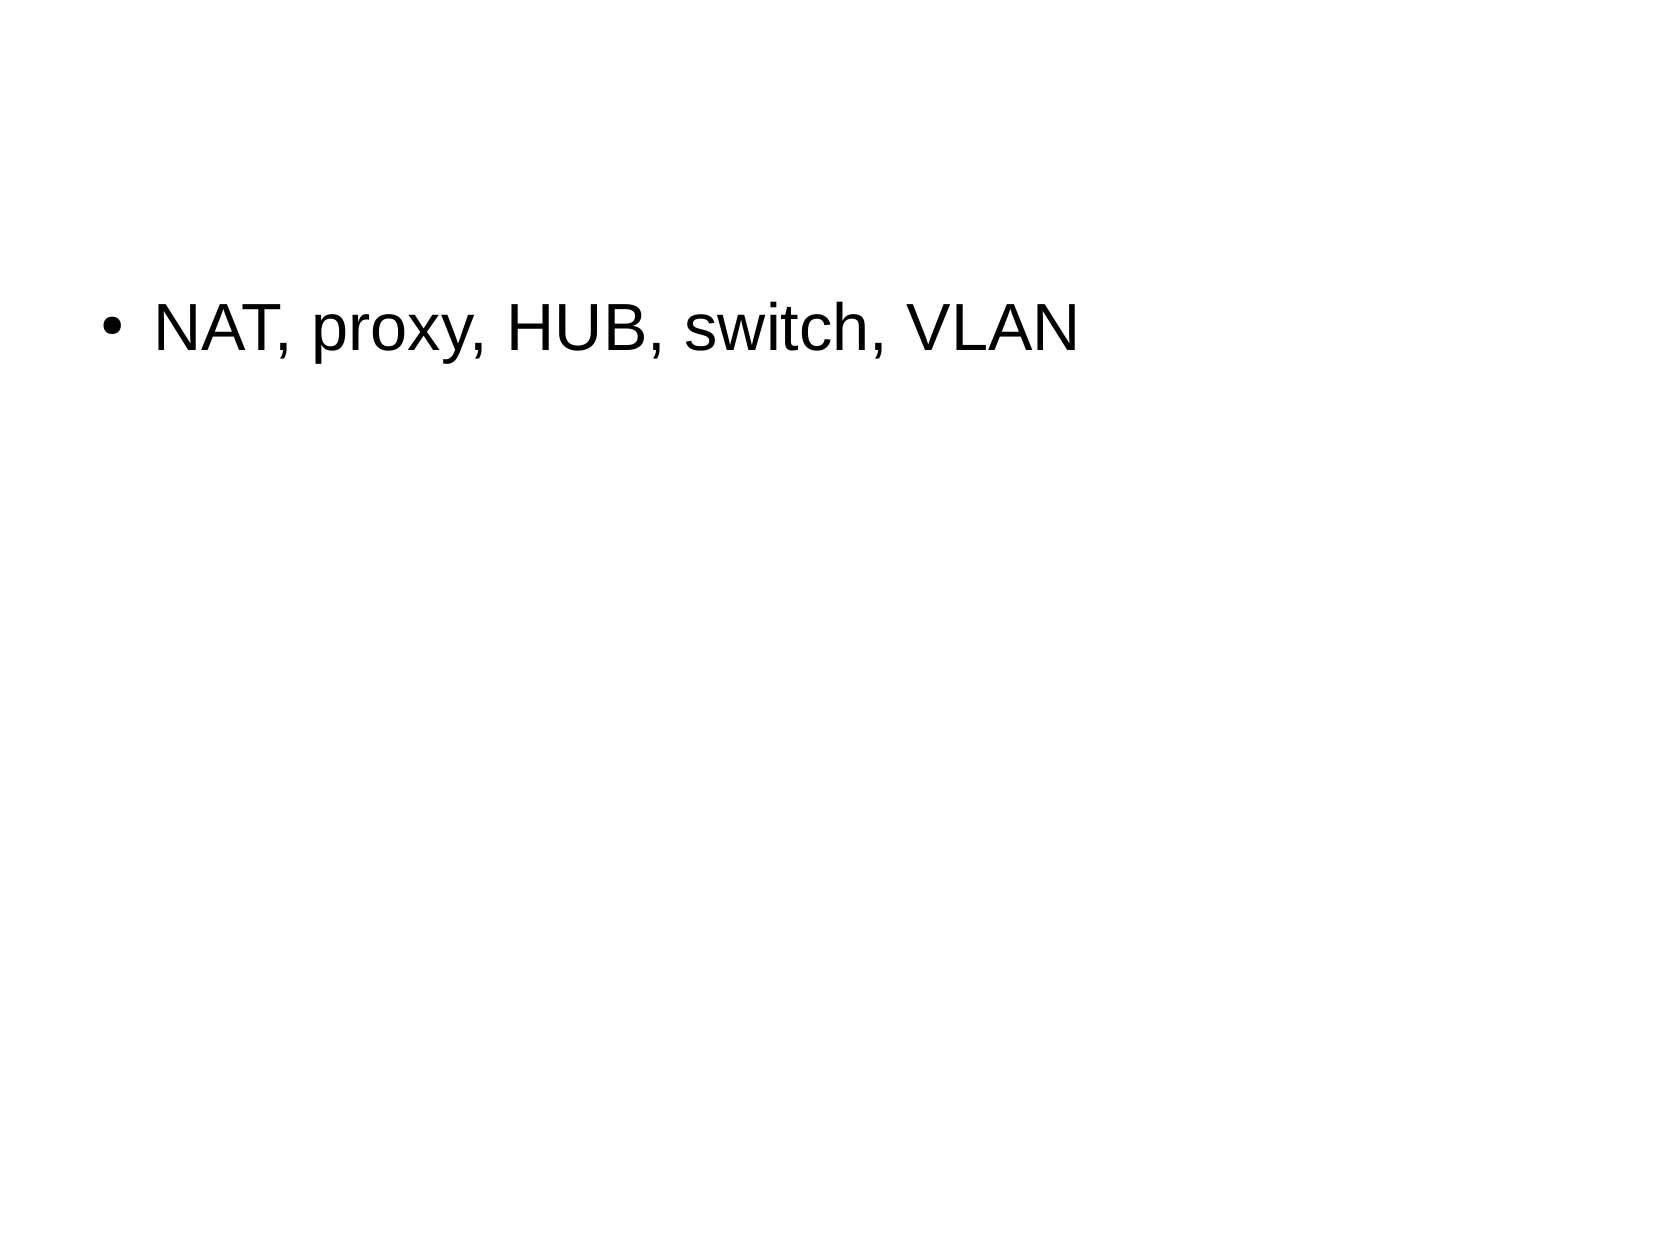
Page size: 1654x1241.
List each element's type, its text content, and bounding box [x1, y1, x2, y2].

list NAT, proxy, HUB, switch, VLAN [82, 290, 1571, 1109]
